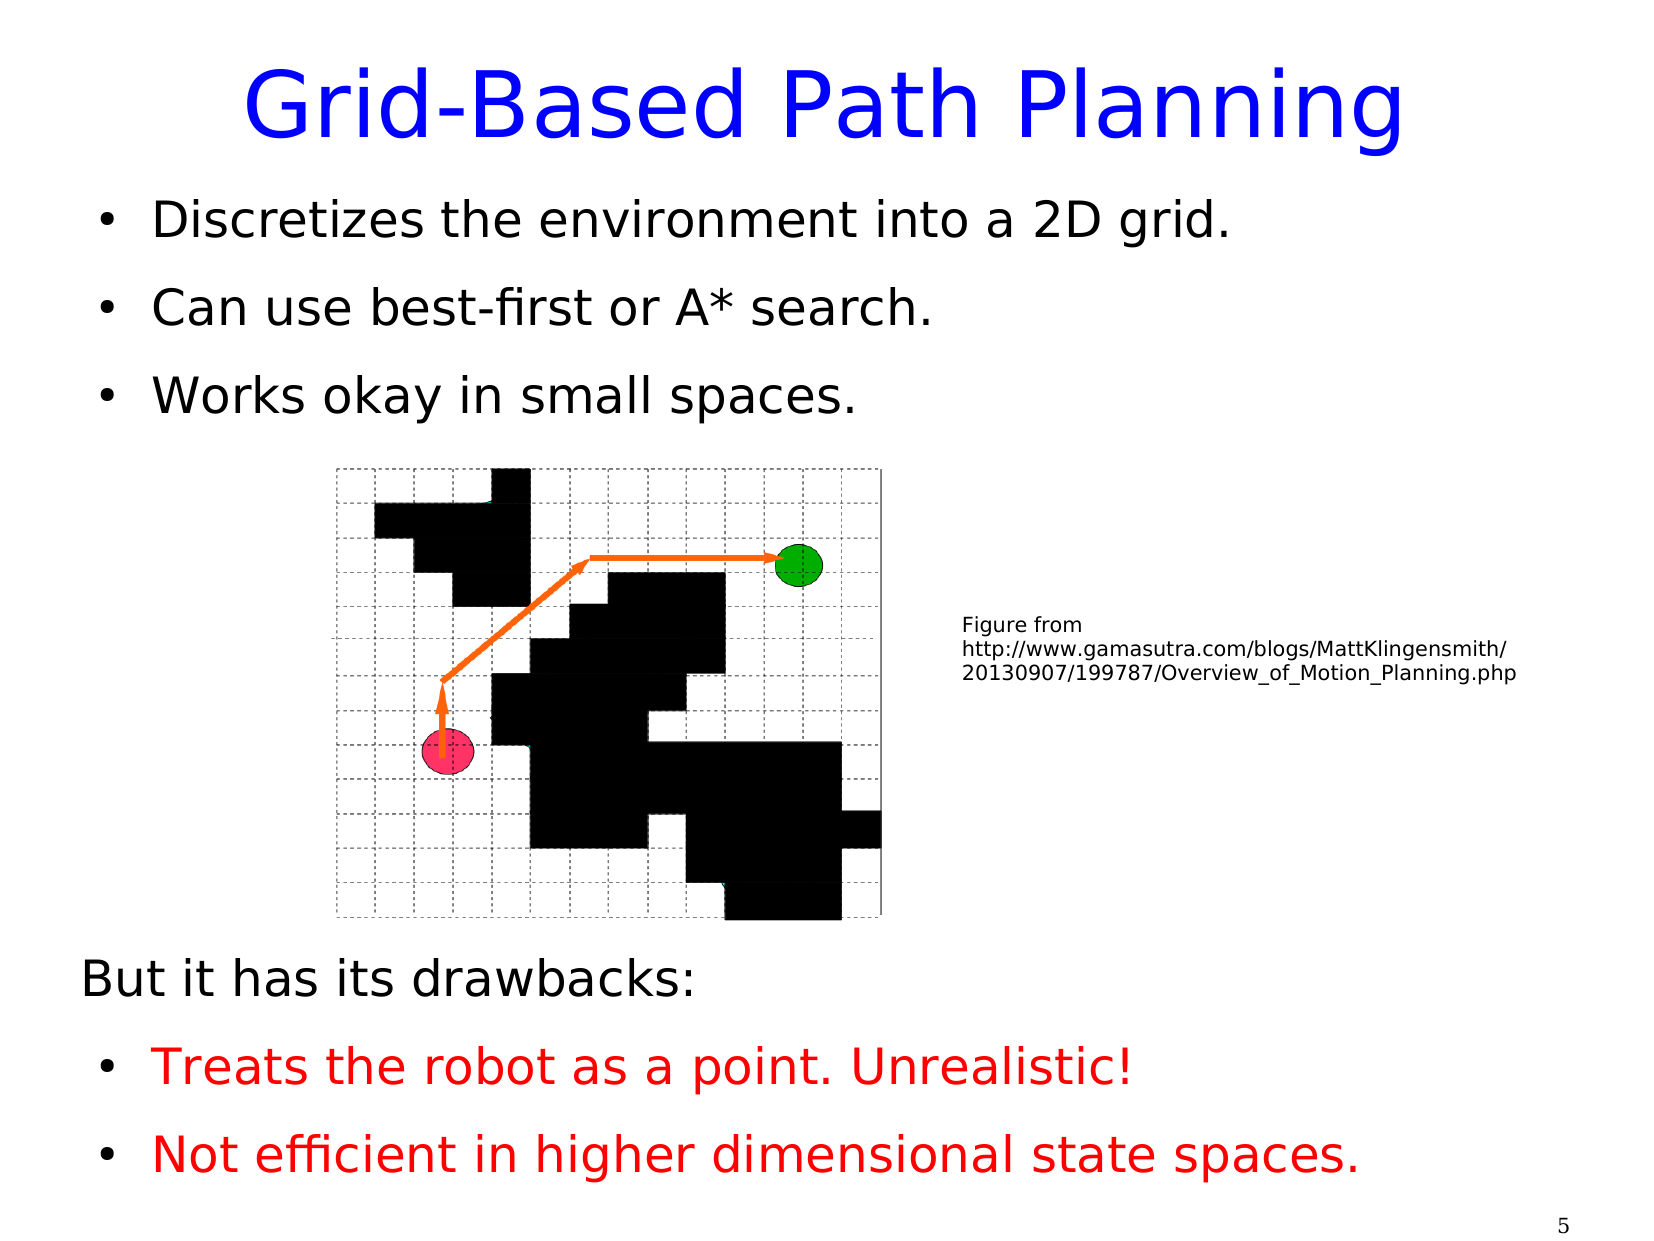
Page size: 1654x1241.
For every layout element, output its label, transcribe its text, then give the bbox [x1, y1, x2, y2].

picture [320, 455, 913, 936]
title Grid-Based Path Planning [82, 2, 1571, 210]
text_box Figure from http://www.gamasutra.com/blogs/MattKlingensmith/ 20130907/199787/Overview_of_Motion_Planning.php [947, 605, 1559, 719]
list Discretizes the environment into a 2D grid. Can use best-first or A* search. Works okay in small spaces. But it has its drawbacks: Treats the robot as a point. Unrealistic! Not efficient in higher dimensional state spaces. [80, 191, 1569, 1215]
